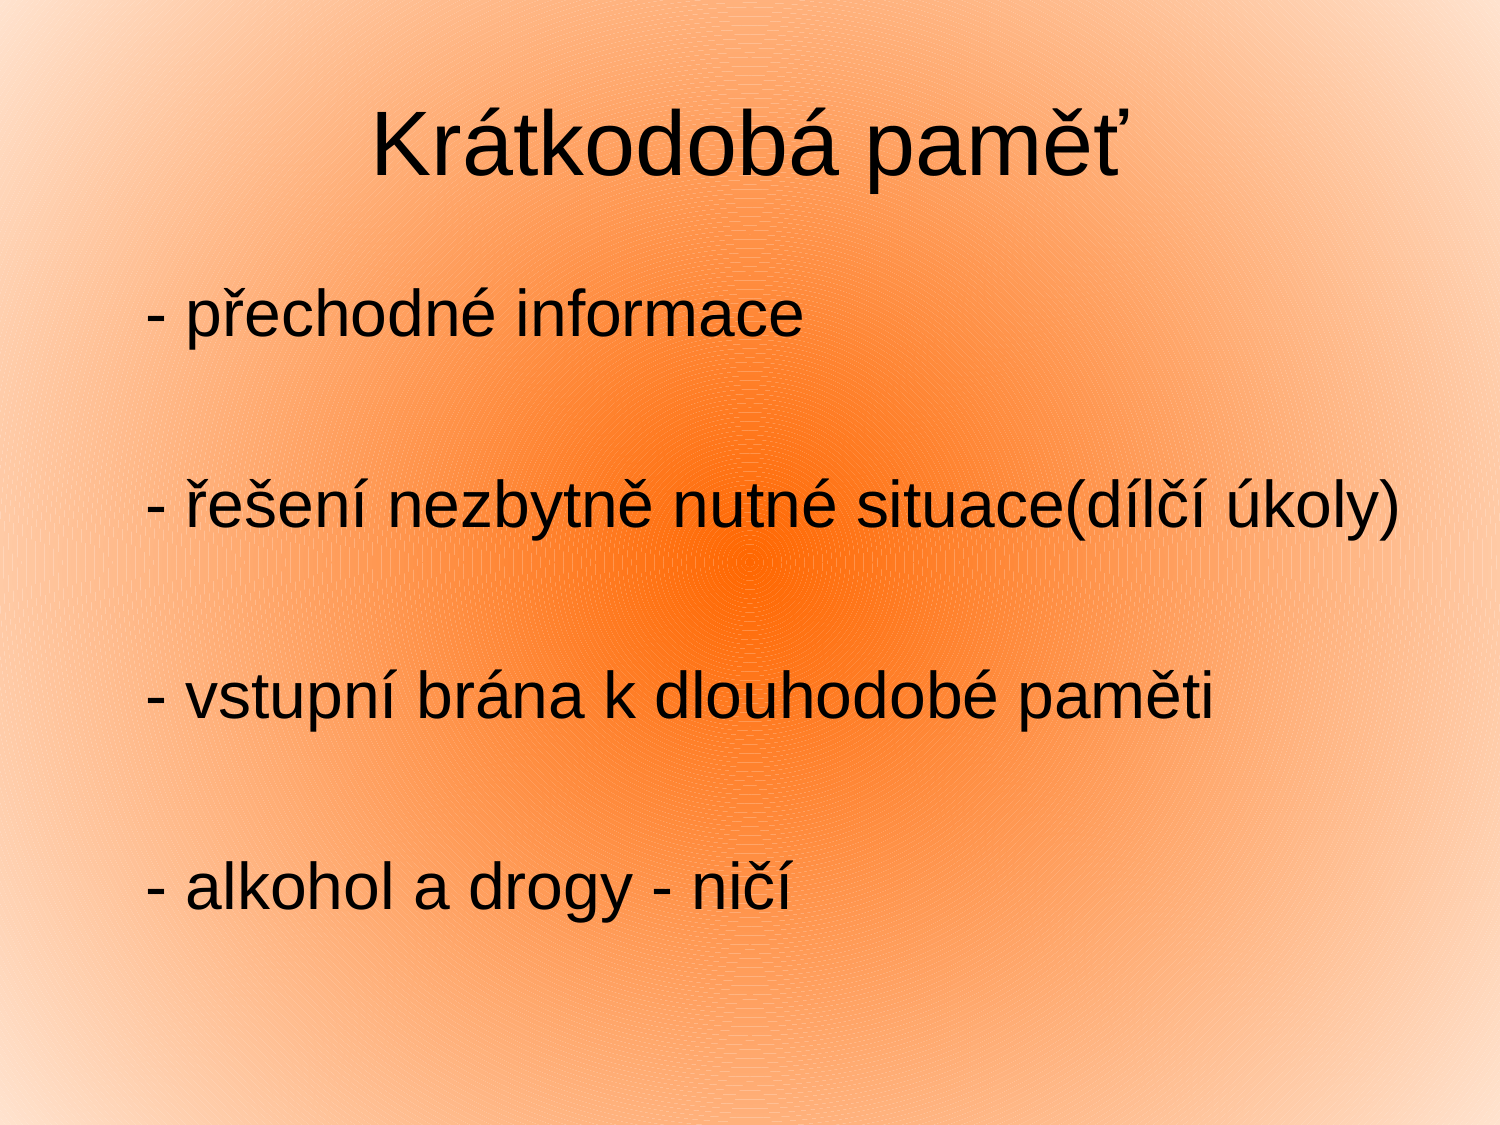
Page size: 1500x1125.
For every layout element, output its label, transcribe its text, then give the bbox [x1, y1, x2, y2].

title Krátkodobá paměť [75, 45, 1426, 233]
list - přechodné informace - řešení nezbytně nutné situace(dílčí úkoly) - vstupní brána k dlouhodobé paměti - alkohol a drogy - ničí [75, 262, 1426, 1005]
